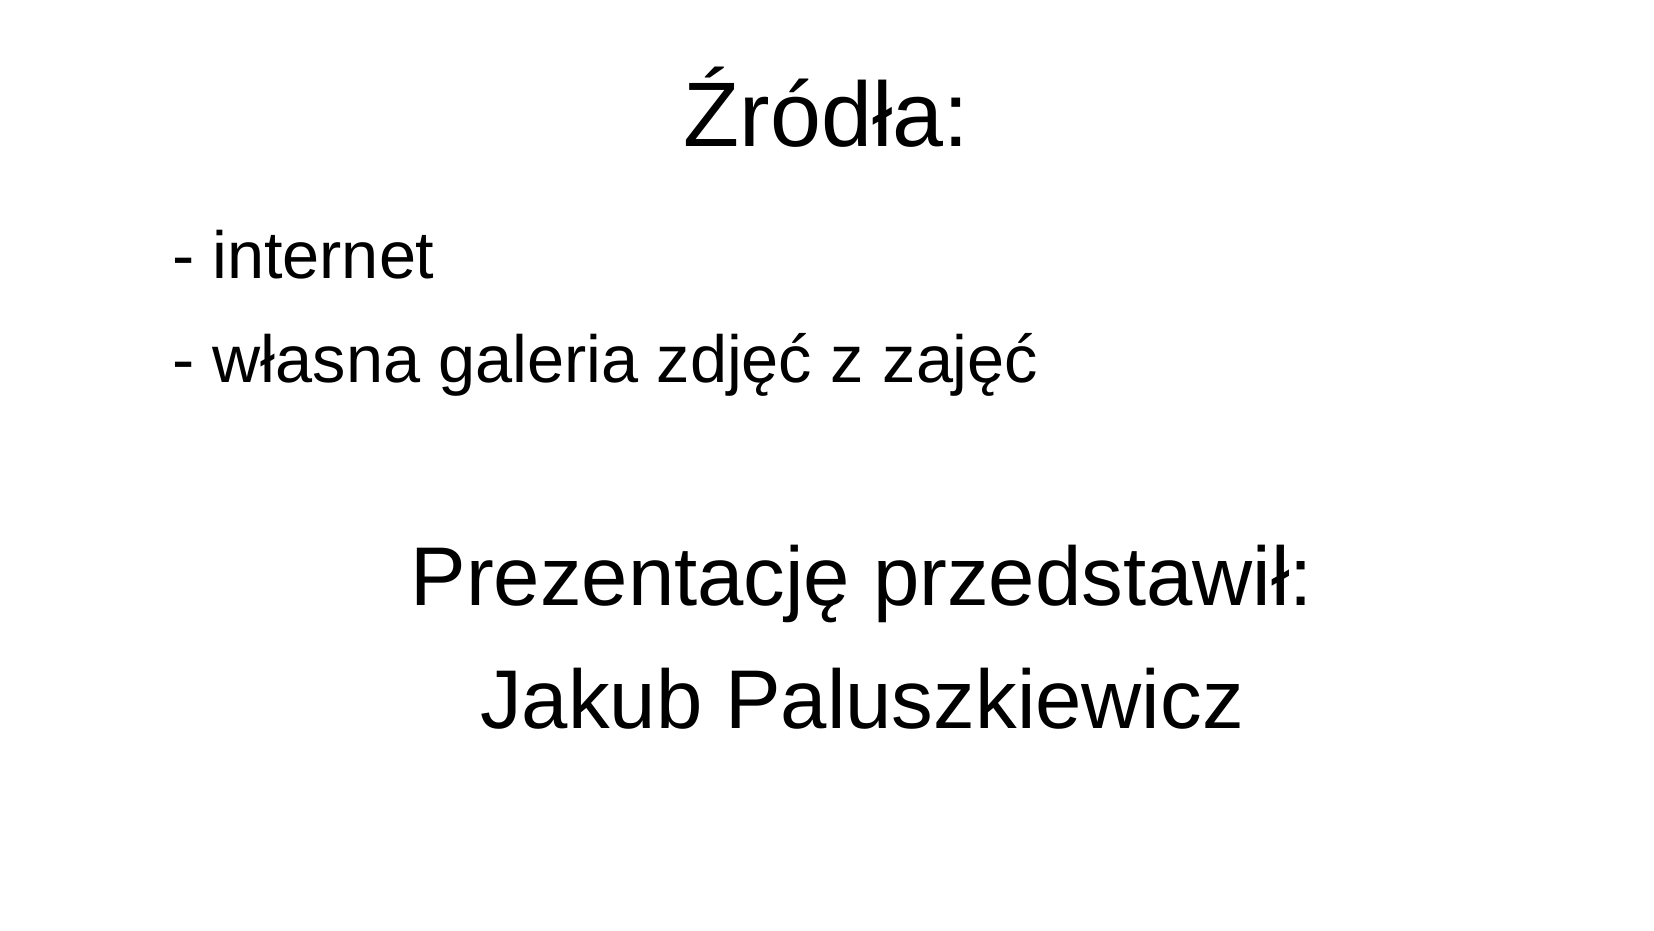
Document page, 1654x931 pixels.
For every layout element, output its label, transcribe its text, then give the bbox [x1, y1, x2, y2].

list - internet - własna galeria zdjęć z zajęć Prezentację przedstawił: Jakub Paluszkiewicz [82, 217, 1571, 758]
title Źródła: [82, 37, 1571, 193]
